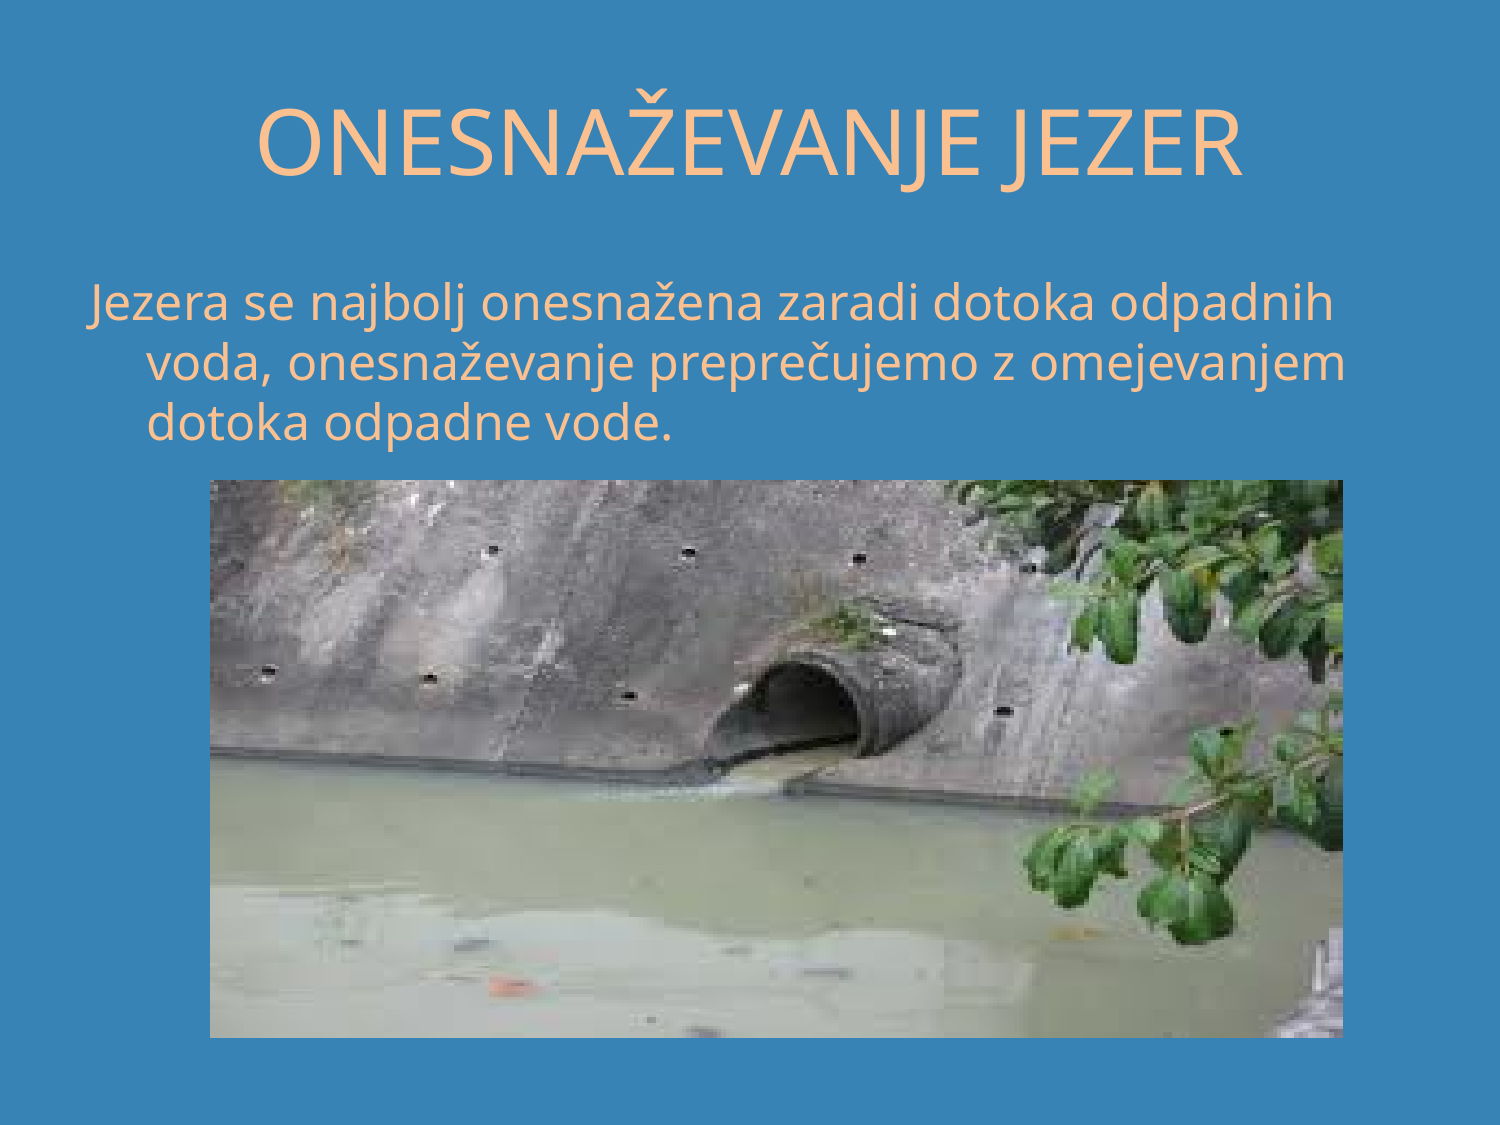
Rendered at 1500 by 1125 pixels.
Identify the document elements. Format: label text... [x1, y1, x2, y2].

picture [210, 480, 1343, 1038]
list Jezera se najbolj onesnažena zaradi dotoka odpadnih voda, onesnaževanje preprečujemo z omejevanjem dotoka odpadne vode. [75, 262, 1425, 1005]
title ONESNAŽEVANJE JEZER [75, 45, 1425, 233]
